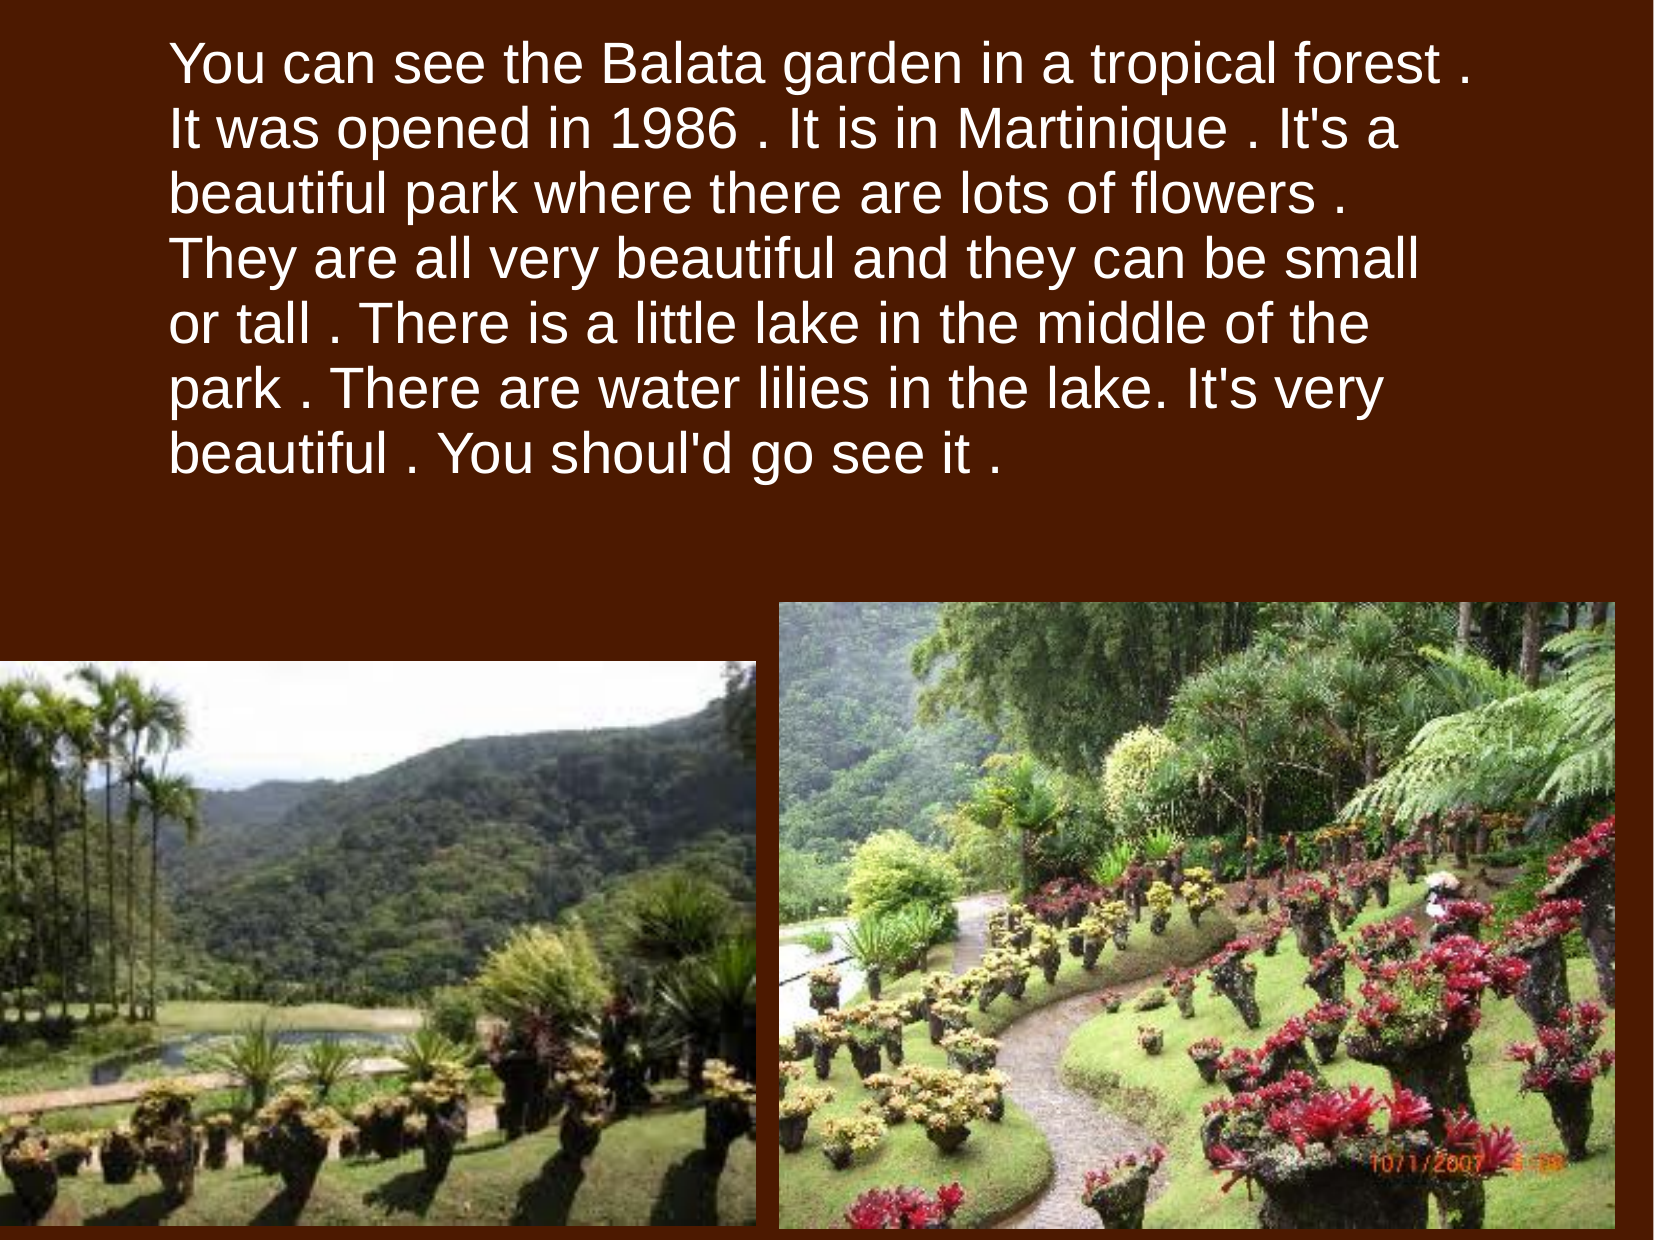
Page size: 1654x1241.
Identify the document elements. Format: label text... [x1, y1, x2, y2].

picture [779, 602, 1615, 1229]
text_box You can see the Balata garden in a tropical forest . It was opened in 1986 . It is in Martinique . It's a beautiful park where there are lots of flowers . They are all very beautiful and they can be small or tall . There is a little lake in the middle of the park . There are water lilies in the lake. It's very beautiful . You shoul'd go see it . [153, 23, 1501, 492]
picture [0, 661, 756, 1226]
